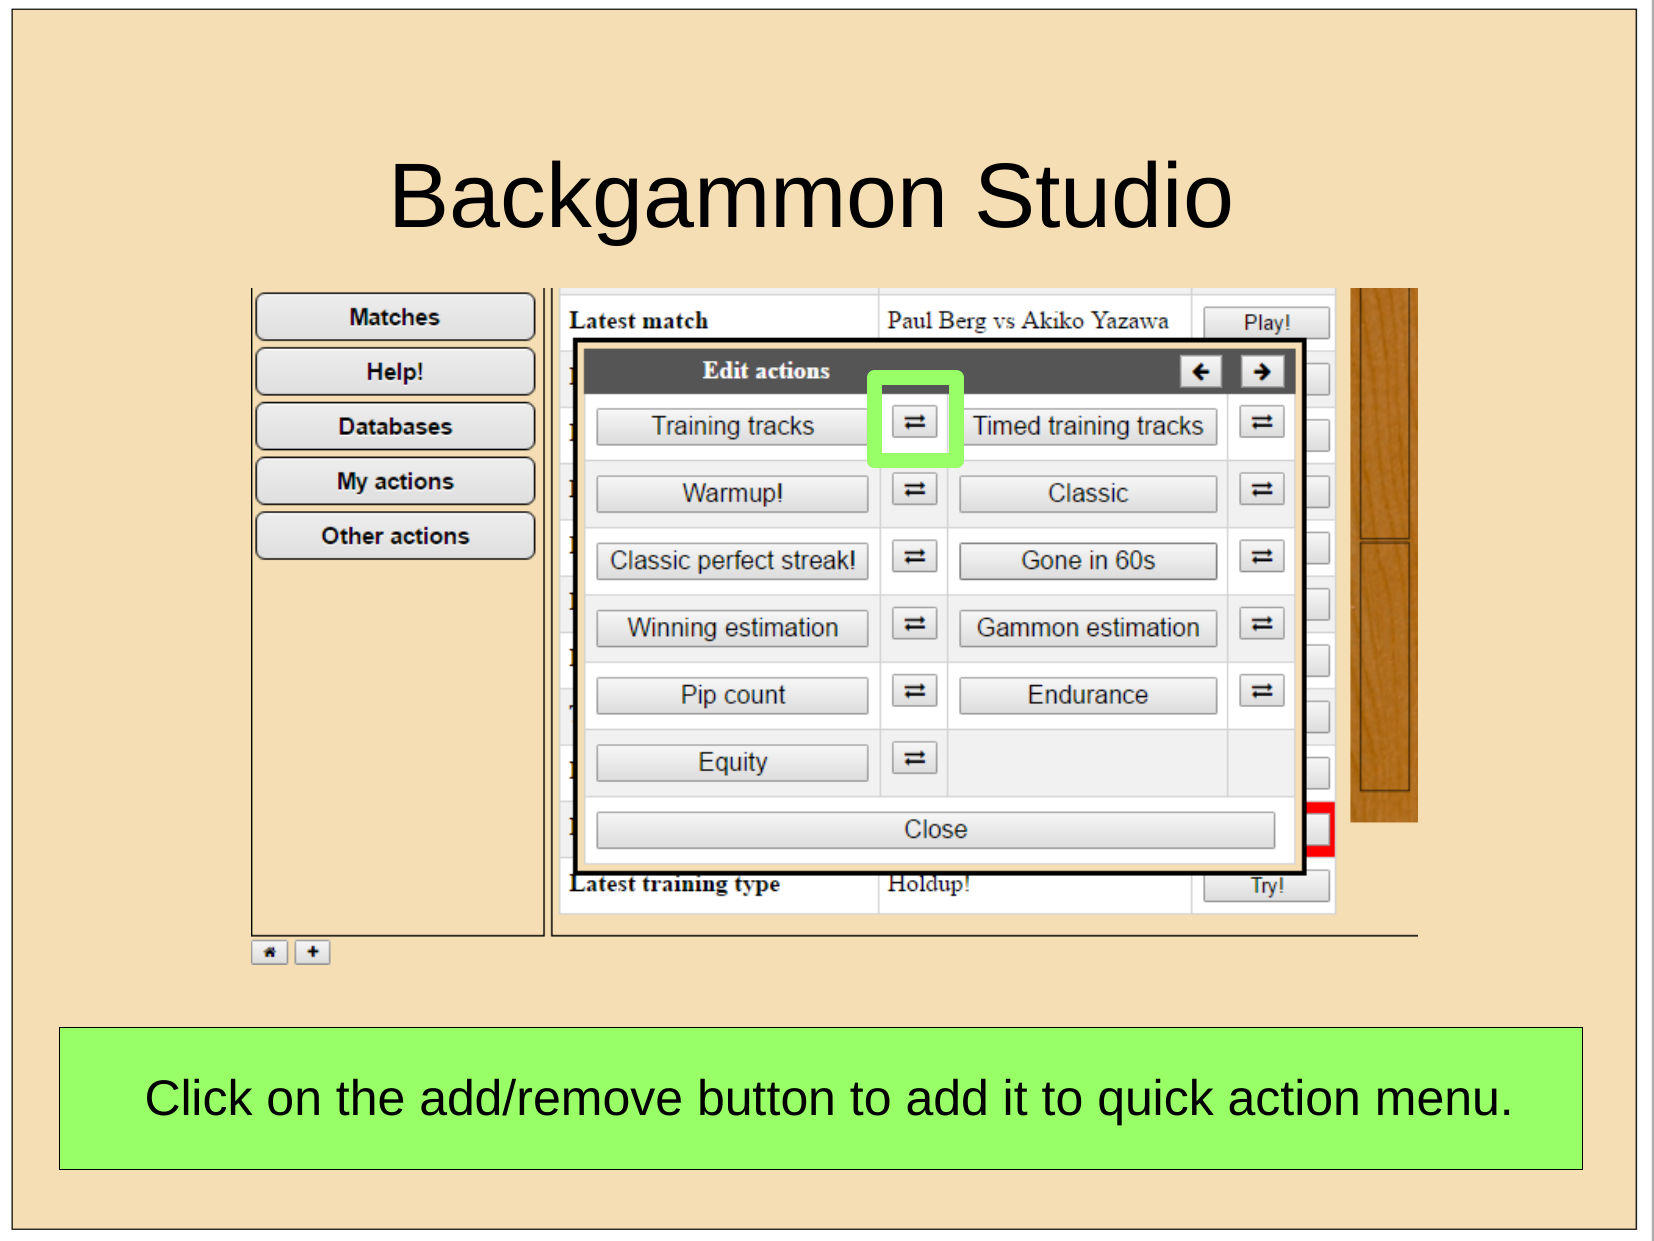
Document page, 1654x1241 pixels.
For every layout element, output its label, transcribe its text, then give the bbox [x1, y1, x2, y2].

picture [0, 0, 1654, 1241]
text_box Click on the add/remove button to add it to quick action menu. [59, 1027, 1583, 1170]
title Backgammon Studio [118, 112, 1506, 281]
